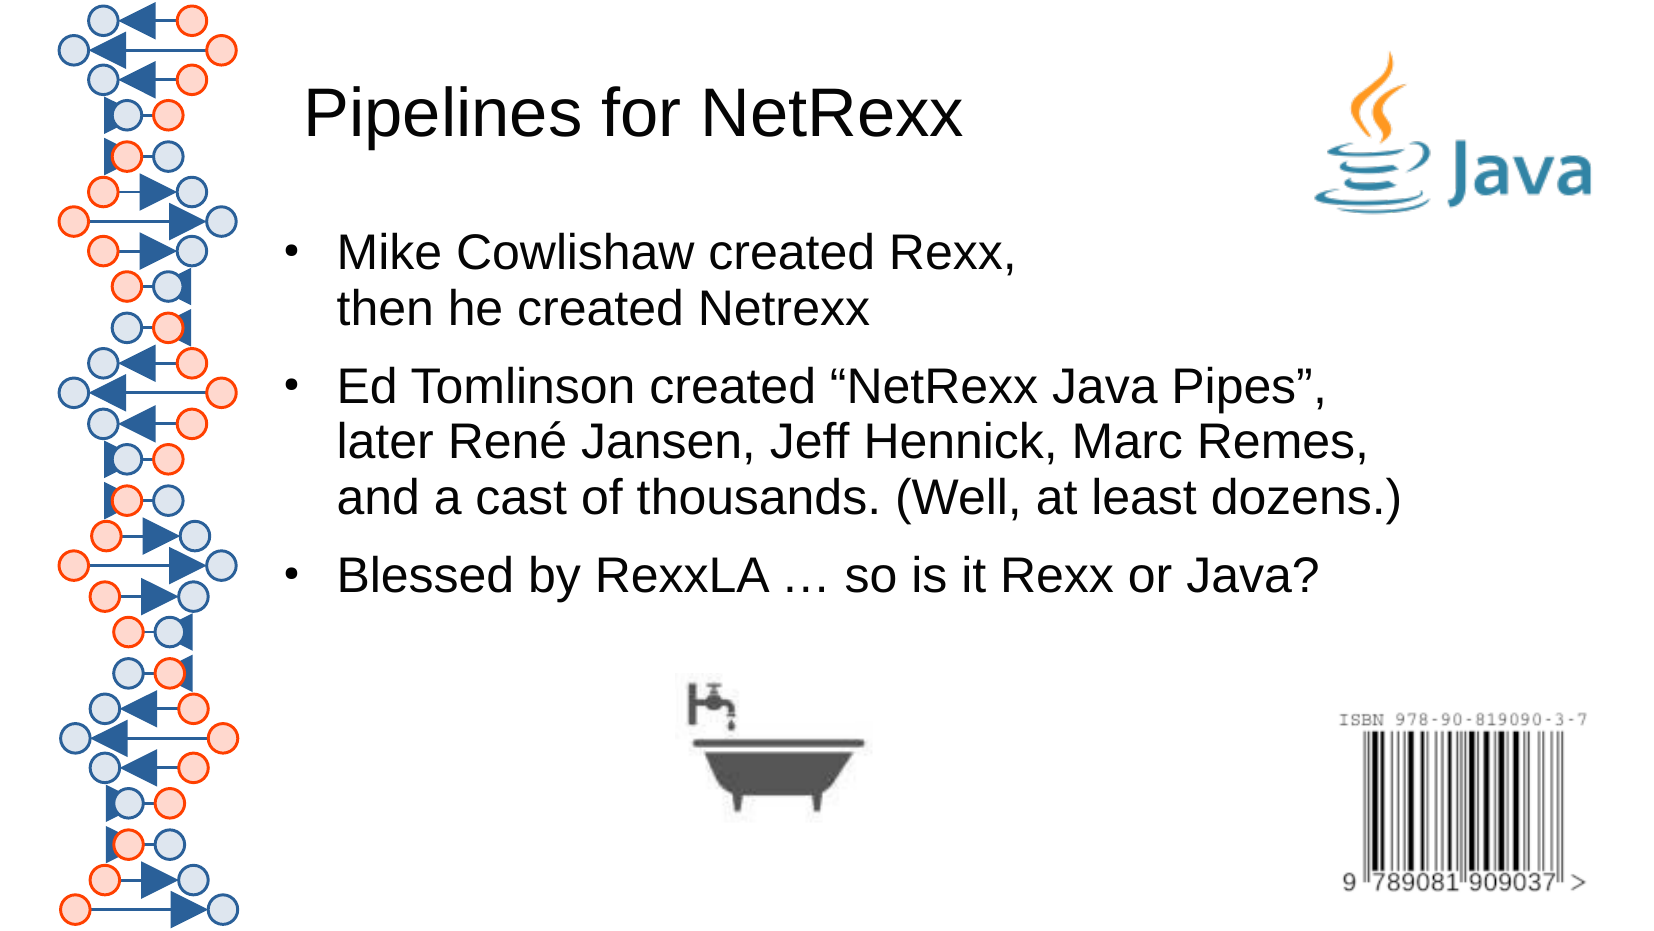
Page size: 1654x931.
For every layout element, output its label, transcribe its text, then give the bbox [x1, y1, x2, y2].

title Pipelines for NetRexx [265, 35, 1595, 189]
list Mike Cowlishaw created Rexx, then he created Netrexx Ed Tomlinson created “NetRexx Java Pipes”, later René Jansen, Jeff Hennick, Marc Remes, and a cast of thousands. (Well, at least dozens.) Blessed by RexxLA … so is it Rexx or Java? [265, 224, 1595, 764]
picture [675, 673, 877, 826]
picture [1296, 37, 1613, 232]
picture [1333, 705, 1595, 901]
